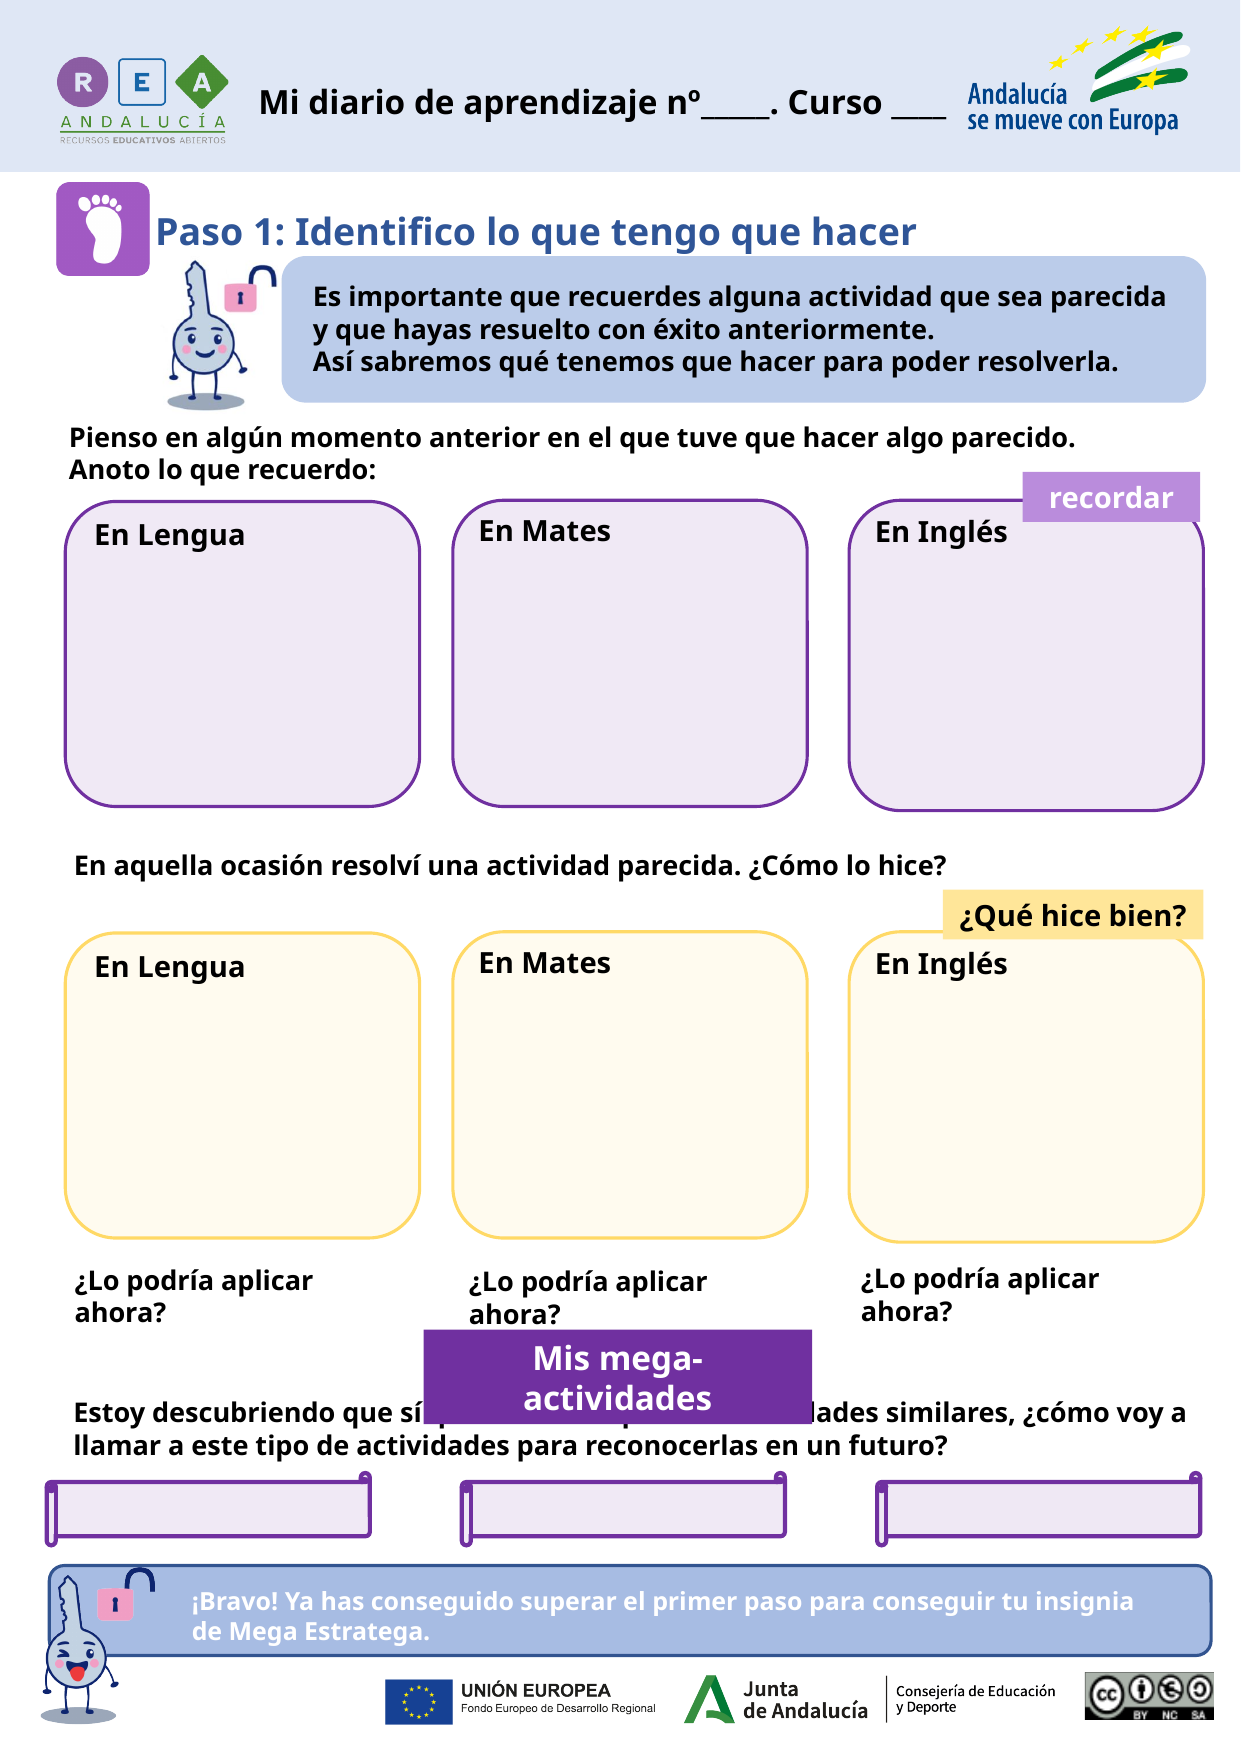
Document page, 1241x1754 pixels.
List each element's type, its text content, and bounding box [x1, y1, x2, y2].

picture [56, 182, 292, 412]
text_box ¿Lo podría aplicar ahora? [846, 1254, 1205, 1335]
text_box ¿Lo podría aplicar ahora? [454, 1257, 813, 1329]
text_box En Mates [463, 936, 626, 987]
text_box En Lengua [79, 940, 261, 991]
text_box [182, 1565, 1212, 1656]
picture [43, 50, 242, 148]
text_box ¿Lo podría aplicar ahora? [59, 1255, 418, 1336]
picture [0, 1552, 182, 1734]
text_box Mi diario de aprendizaje nº_____. Curso ____ [243, 73, 961, 129]
text_box [461, 1473, 785, 1546]
text_box [0, 0, 1241, 172]
picture [1084, 1672, 1214, 1720]
text_box Es importante que recuerdes alguna actividad que sea parecida y que hayas resuelto con éxito anteriormente. Así sabremos qué tenemos que hacer para poder resolverla. [298, 272, 1241, 385]
text_box En Lengua [79, 509, 261, 560]
text_box Mis mega-actividades [423, 1329, 813, 1425]
text_box En Mates [463, 505, 626, 555]
picture [364, 1650, 1074, 1739]
text_box [878, 931, 942, 937]
text_box En Inglés [860, 937, 1023, 988]
text_box Pienso en algún momento anterior en el que tuve que hacer algo parecido. Anoto lo que recuerdo: [54, 412, 1193, 493]
text_box Estoy descubriendo que sí que hice en el pasado actividades similares, ¿cómo voy a llamar a este tipo de actividades para reconocerlas en un futuro? [58, 1388, 1221, 1468]
text_box [281, 256, 1206, 403]
text_box En Inglés [860, 506, 1023, 557]
text_box [65, 501, 420, 807]
text_box [65, 932, 420, 1239]
picture [961, 23, 1197, 141]
text_box [46, 1473, 370, 1546]
text_box [452, 931, 808, 1239]
text_box ¿Qué hice bien? [942, 889, 1204, 940]
text_box [452, 500, 808, 807]
text_box [849, 940, 1204, 1243]
text_box Paso 1: Identifico lo que tengo que hacer [150, 200, 933, 260]
text_box [877, 1473, 1201, 1546]
text_box [849, 520, 1204, 811]
text_box [877, 500, 1022, 506]
text_box En aquella ocasión resolví una actividad parecida. ¿Cómo lo hice? [59, 841, 1210, 889]
text_box ¡Bravo! Ya has conseguido superar el primer paso para conseguir tu insignia de Mega Estratega. [182, 1578, 1162, 1635]
text_box recordar [1022, 471, 1201, 522]
